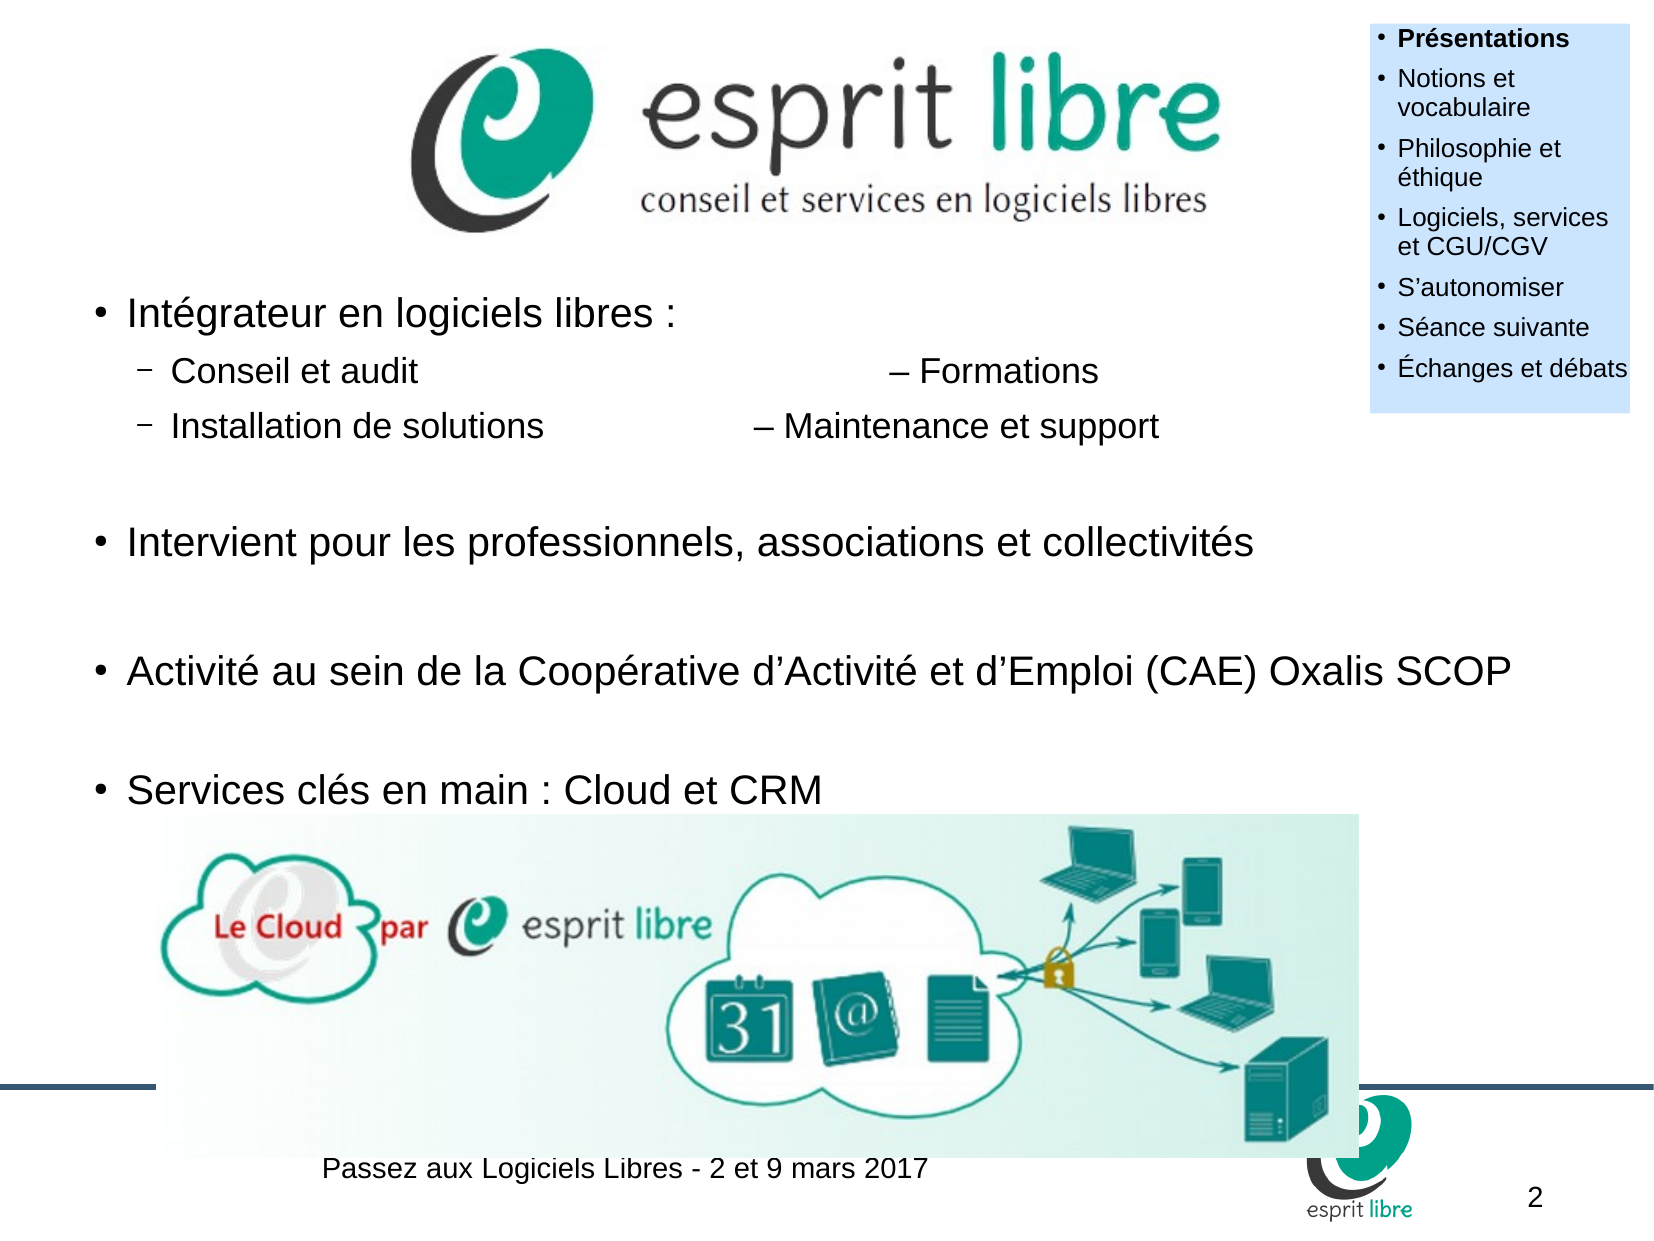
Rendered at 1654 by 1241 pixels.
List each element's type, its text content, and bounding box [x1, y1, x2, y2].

picture [382, 46, 1244, 236]
list Intégrateur en logiciels libres : Conseil et audit – Formations Installation de solutions – Maintenance et support Intervient pour les professionnels, associations et collectivités Activité au sein de la Coopérative d’Activité et d’Emploi (CAE) Oxalis SCOP Services clés en main : Cloud et CRM [82, 290, 1571, 815]
picture [156, 814, 1424, 1223]
list Présentations Notions et vocabulaire Philosophie et éthique Logiciels, services et CGU/CGV S’autonomiser Séance suivante Échanges et débats [1370, 23, 1630, 414]
